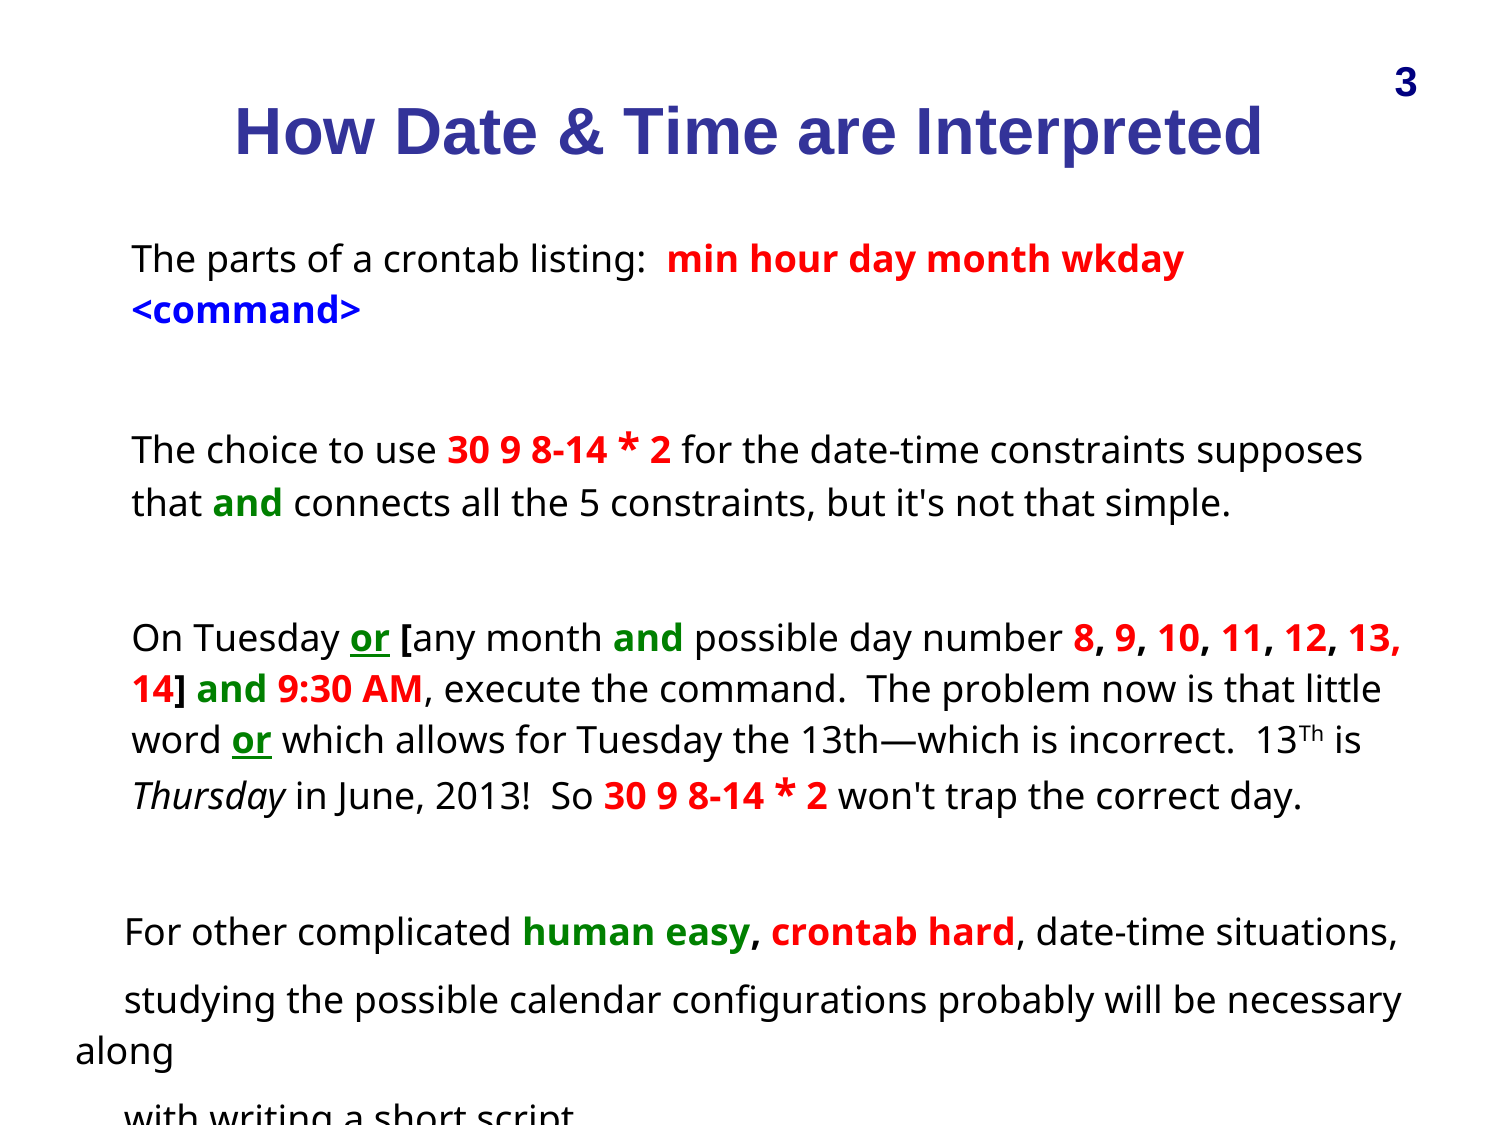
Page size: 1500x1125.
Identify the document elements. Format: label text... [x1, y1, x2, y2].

text_box 3 [1350, 47, 1463, 113]
title How Date & Time are Interpreted [150, 74, 1351, 188]
list The parts of a crontab listing: min hour day month wkday <command> The choice to use 30 9 8-14 * 2 for the date-time constraints supposes that and connects all the 5 constraints, but it's not that simple. On Tuesday or [any month and possible day number 8, 9, 10, 11, 12, 13, 14] and 9:30 AM, execute the command. The problem now is that little word or which allows for Tuesday the 13th—which is incorrect. 13Th is Thursday in June, 2013! So 30 9 8-14 * 2 won't trap the correct day. For other complicated human easy, crontab hard, date-time situations, studying the possible calendar configurations probably will be necessary along with writing a short script. [75, 232, 1426, 1012]
